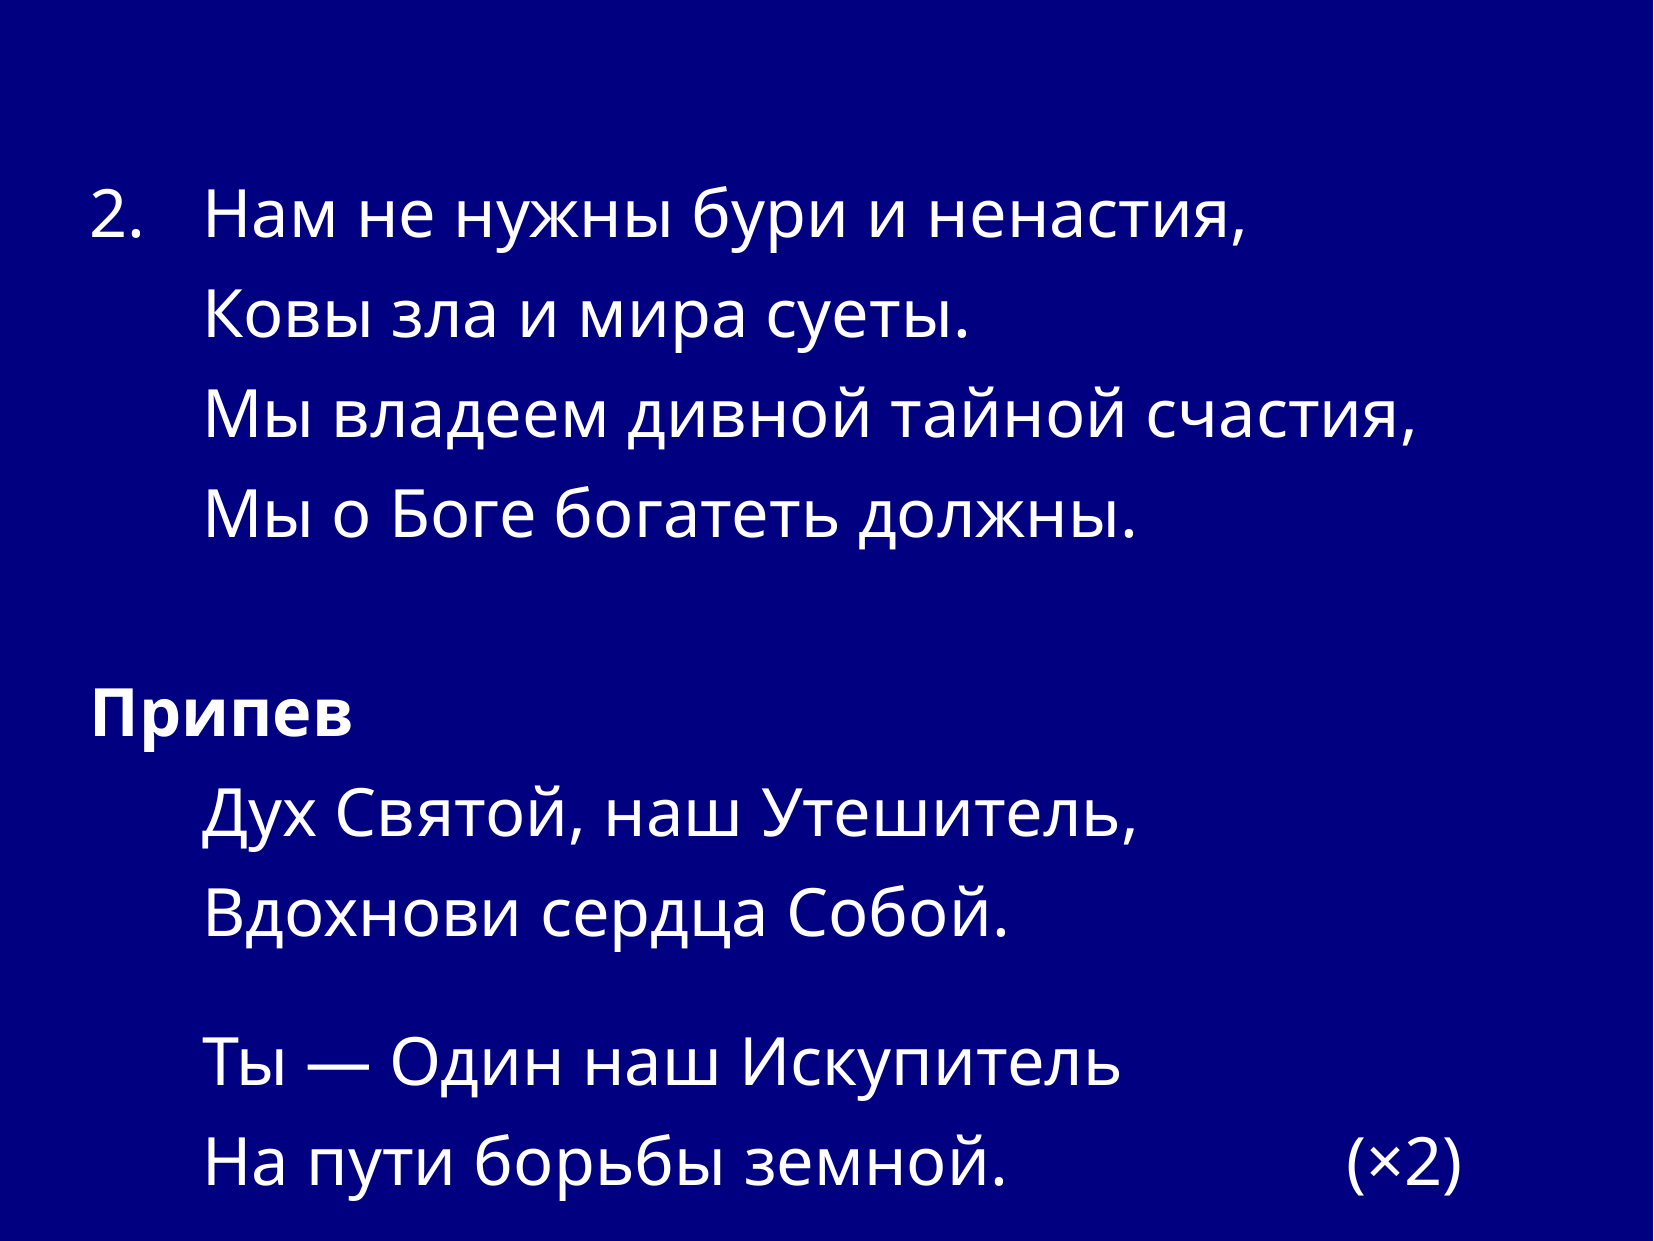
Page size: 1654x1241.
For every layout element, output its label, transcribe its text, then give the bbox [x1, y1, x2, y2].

text_box 2. Нам не нужны бури и ненастия, Ковы зла и мира суеты. Мы владеем дивной тайной счастия, Мы о Боге богатеть должны. Припев Дух Святой, наш Утешитель, Вдохнови сердца Собой. Ты — Один наш Искупитель На пути борьбы земной. (×2) [75, 150, 1576, 1163]
